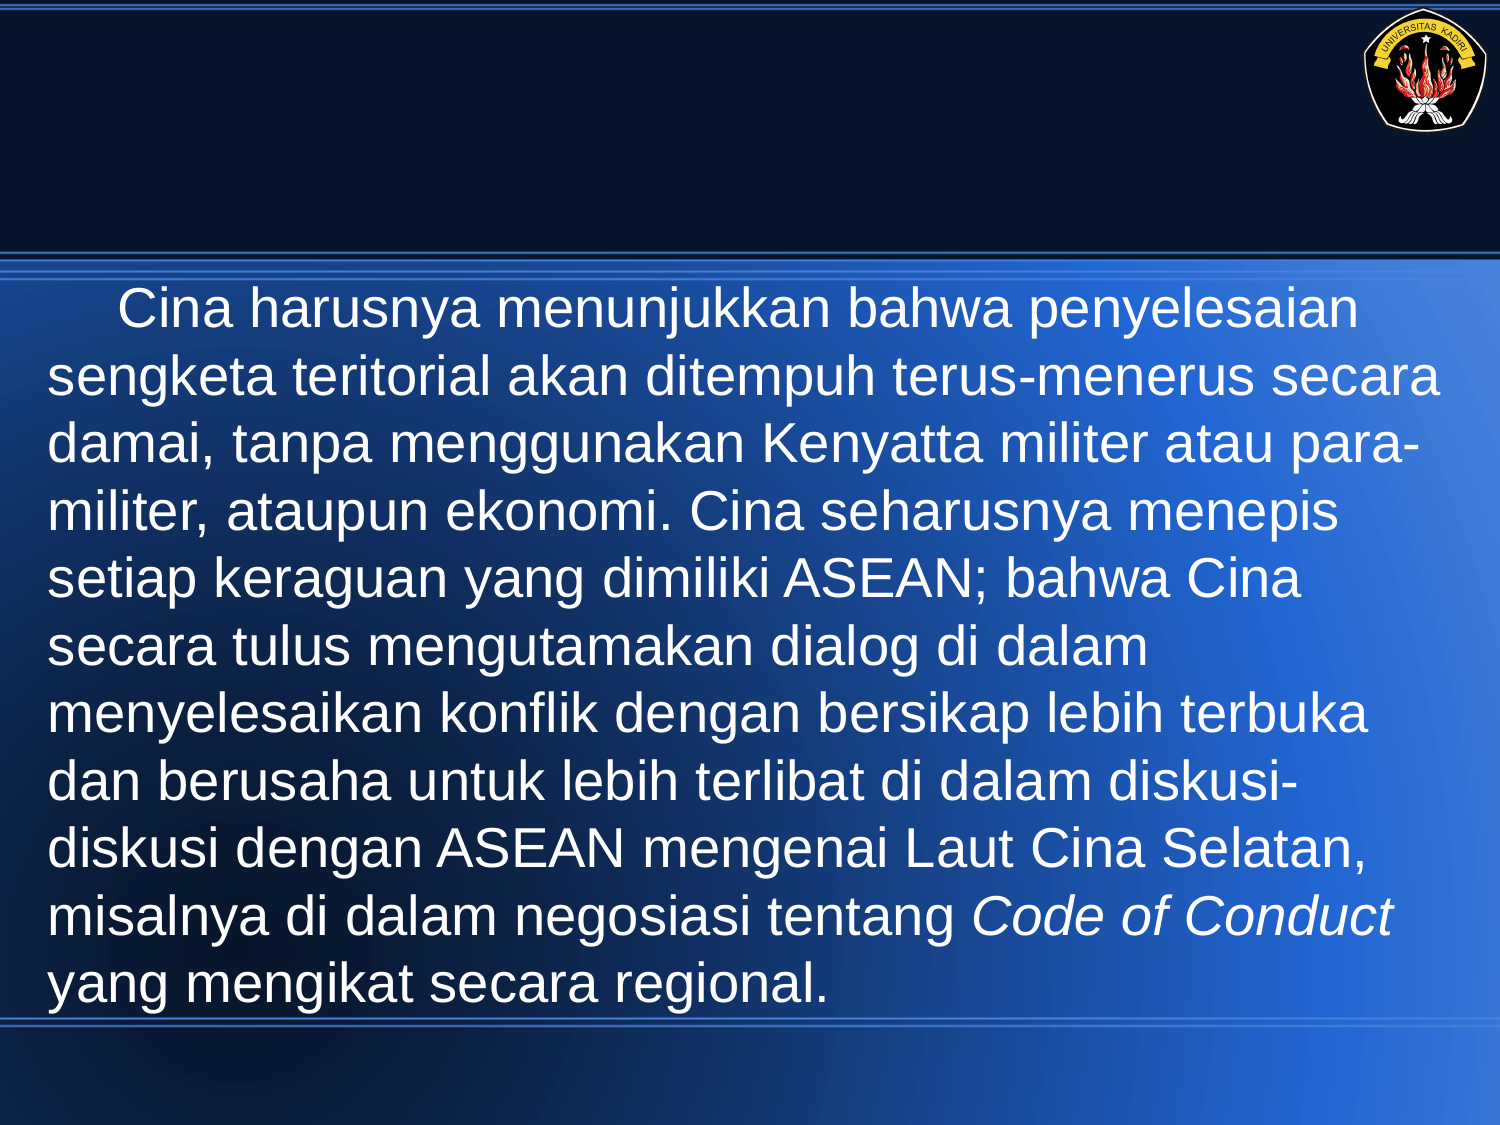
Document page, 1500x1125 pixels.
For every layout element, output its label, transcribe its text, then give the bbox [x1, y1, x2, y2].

picture [1350, 0, 1500, 140]
text_box Cina harusnya menunjukkan bahwa penyelesaian sengketa teritorial akan ditempuh terus-menerus secara damai, tanpa menggunakan Kenyatta militer atau para-militer, ataupun ekonomi. Cina seharusnya menepis setiap keraguan yang dimiliki ASEAN; bahwa Cina secara tulus mengutamakan dialog di dalam menyelesaikan konflik dengan bersikap lebih terbuka dan berusaha untuk lebih terlibat di dalam diskusi-diskusi dengan ASEAN mengenai Laut Cina Selatan, misalnya di dalam negosiasi tentang Code of Conduct yang mengikat secara regional. [47, 271, 1461, 992]
